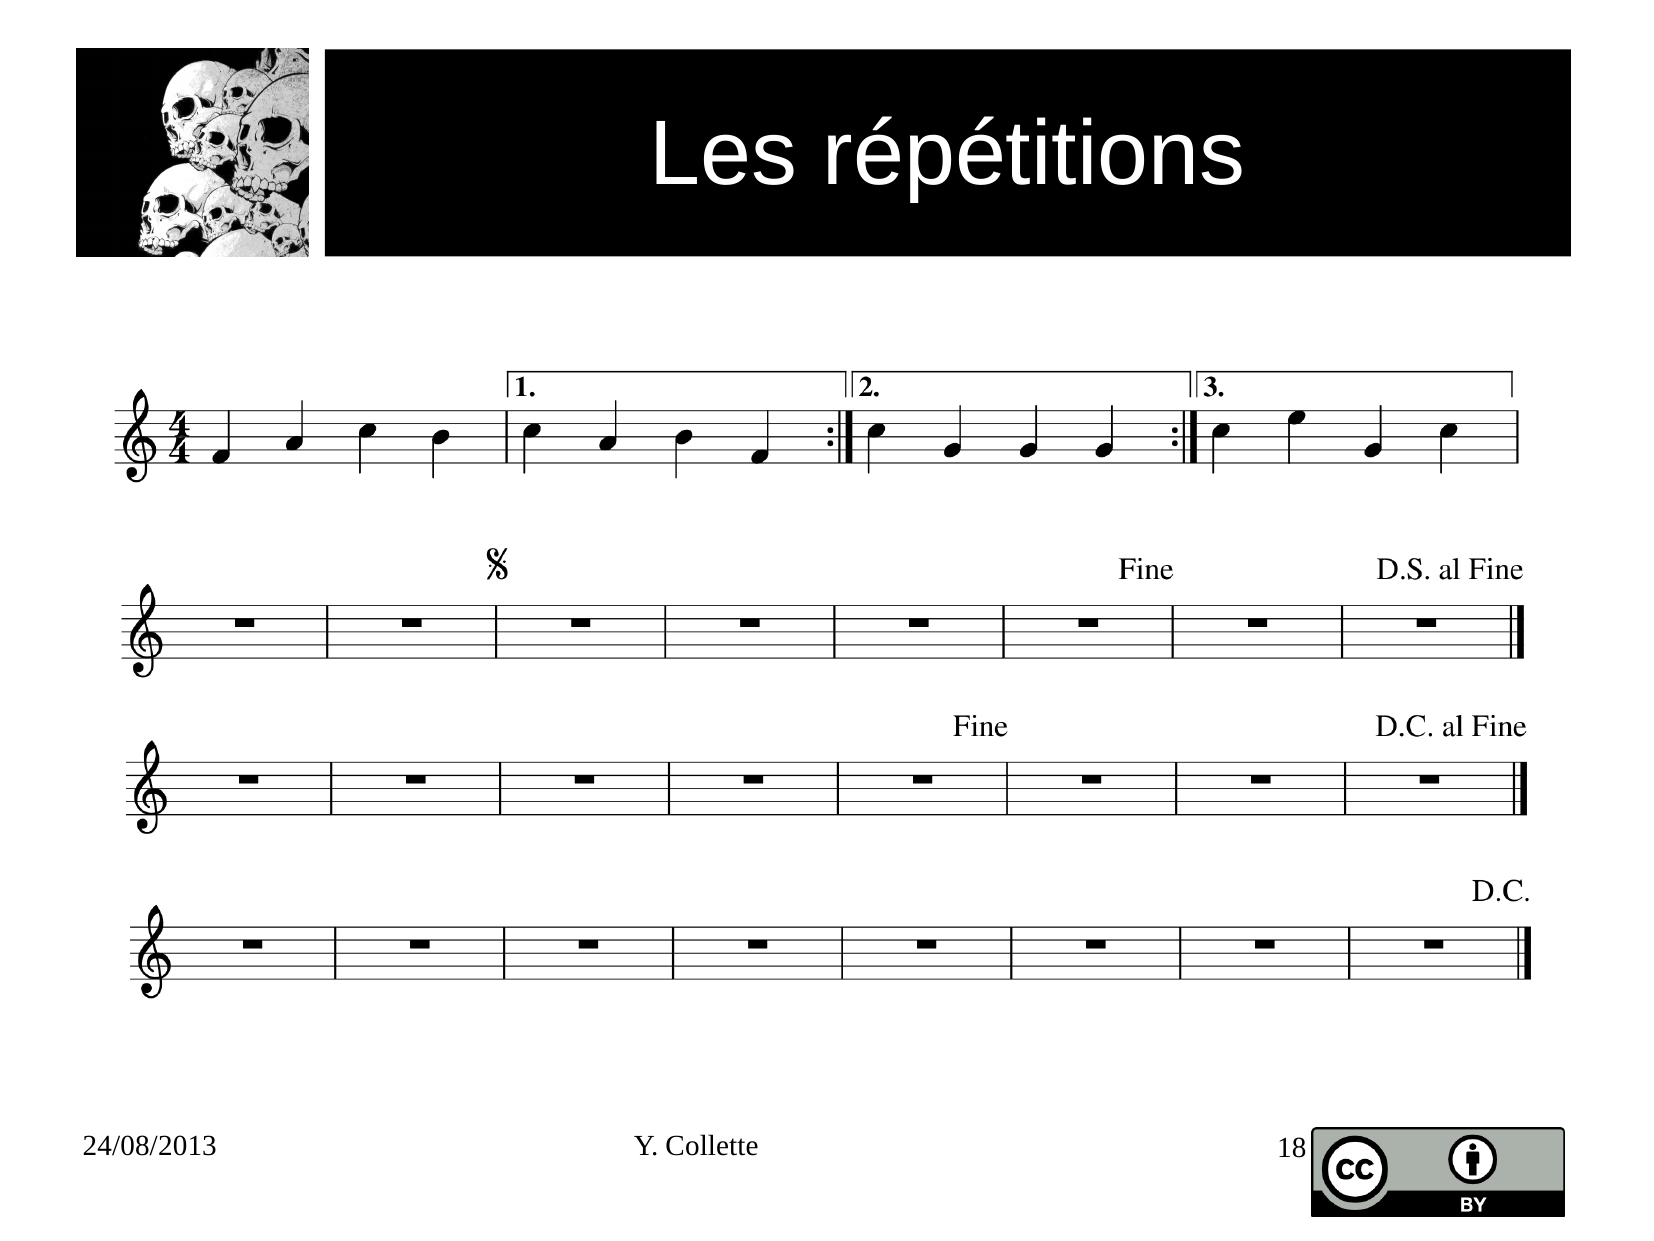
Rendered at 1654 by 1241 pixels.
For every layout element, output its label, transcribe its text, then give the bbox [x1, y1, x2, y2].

picture [76, 48, 309, 257]
picture [124, 855, 1542, 1003]
picture [106, 352, 1525, 506]
picture [112, 538, 1531, 687]
picture [118, 695, 1536, 844]
picture [1311, 1127, 1565, 1217]
title Les répétitions [324, 49, 1571, 257]
